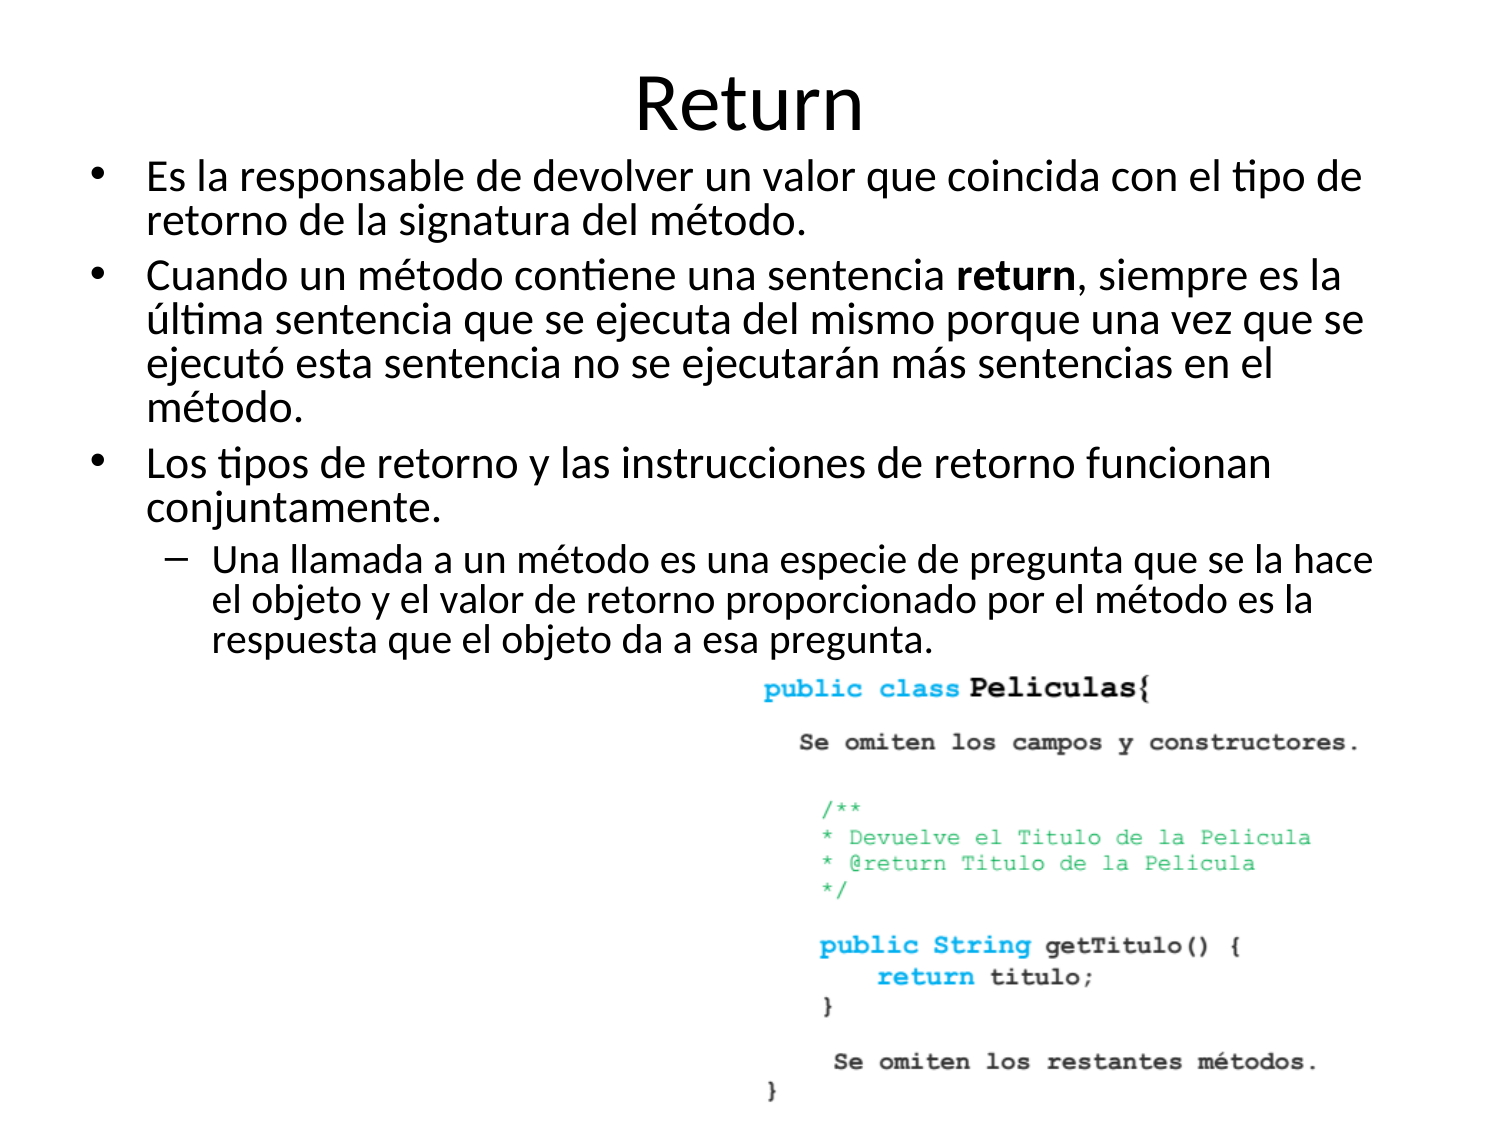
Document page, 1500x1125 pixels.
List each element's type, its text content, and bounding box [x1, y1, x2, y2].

list Es la responsable de devolver un valor que coincida con el tipo de retorno de la signatura del método. Cuando un método contiene una sentencia return, siempre es la última sentencia que se ejecuta del mismo porque una vez que se ejecutó esta sentencia no se ejecutarán más sentencias en el método. Los tipos de retorno y las instrucciones de retorno funcionan conjuntamente. Una llamada a un método es una especie de pregunta que se la hace el objeto y el valor de retorno proporcionado por el método es la respuesta que el objeto da a esa pregunta. [74, 148, 1425, 677]
title Return [75, 45, 1426, 149]
picture [750, 668, 1391, 1125]
